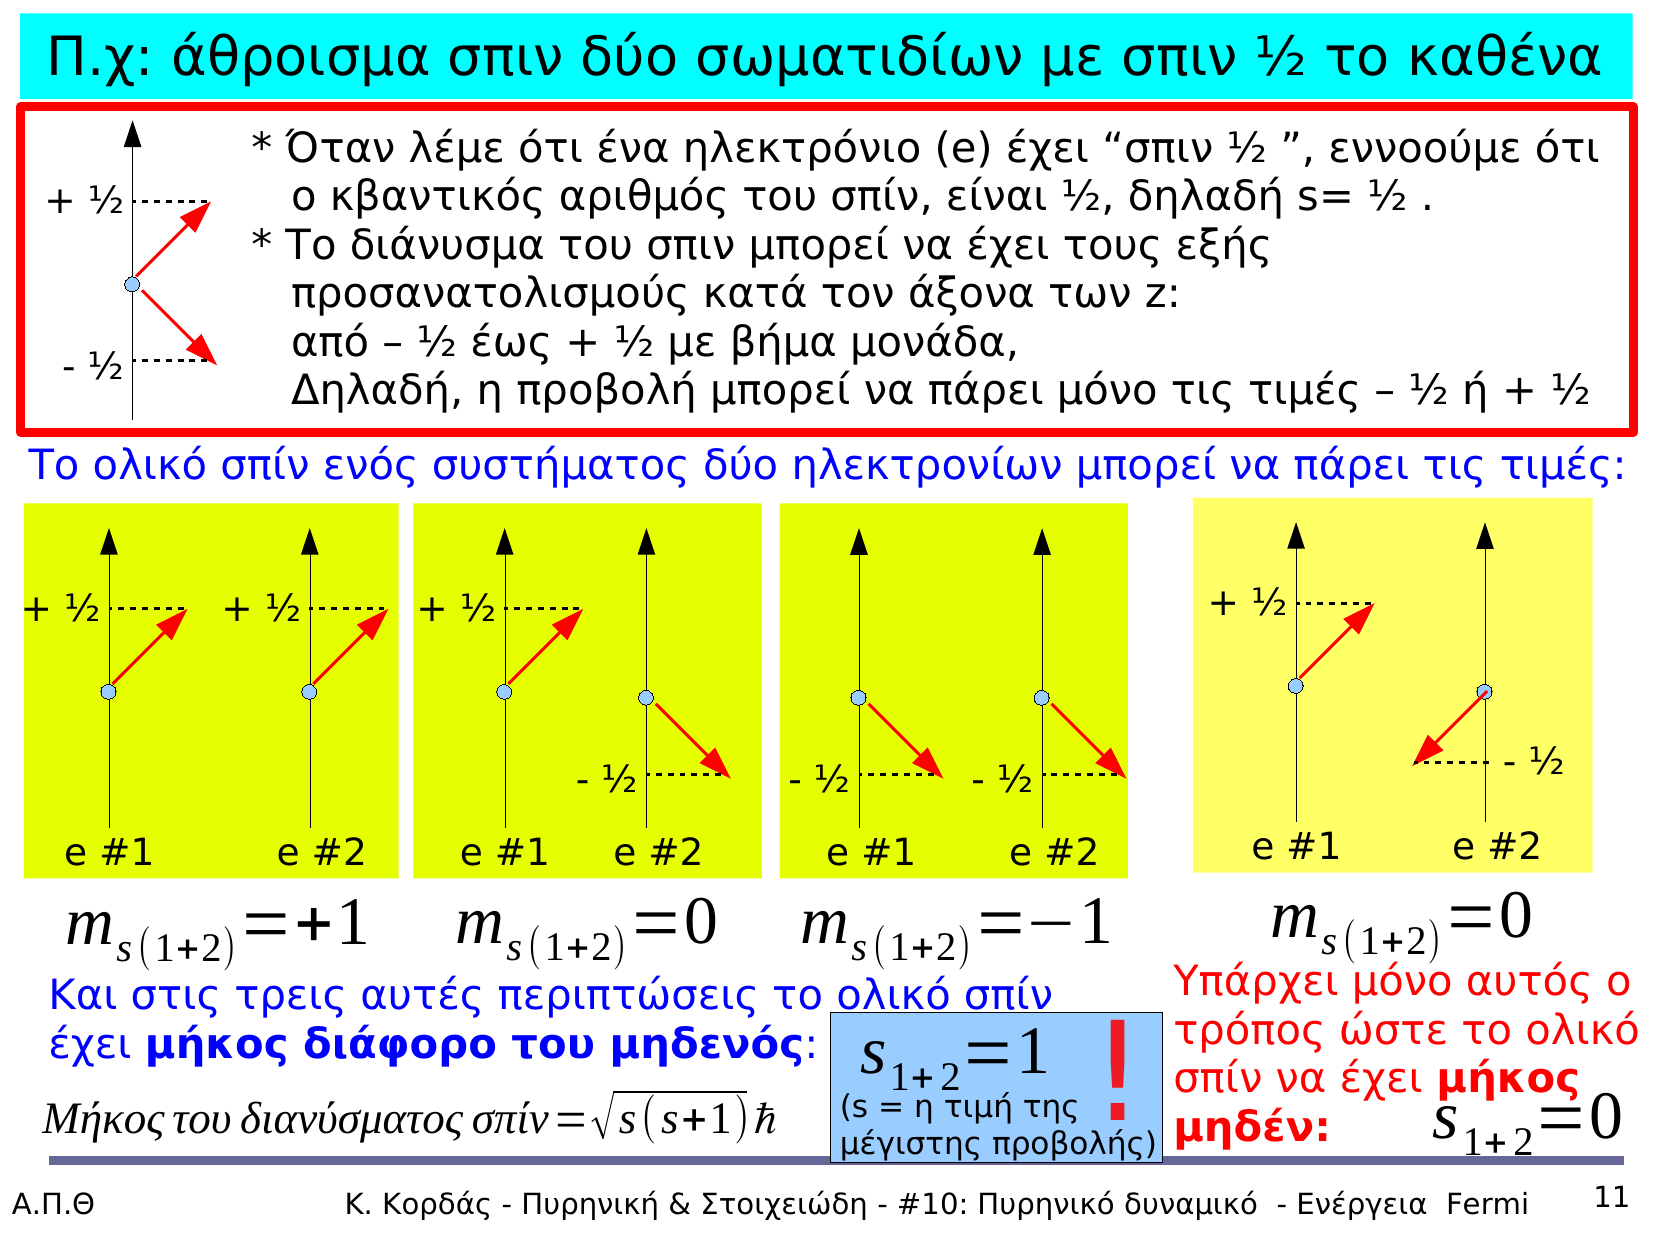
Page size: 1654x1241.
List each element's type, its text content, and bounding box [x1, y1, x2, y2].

text_box e #1 [445, 823, 565, 883]
text_box [413, 503, 762, 879]
title Π.χ: άθροισμα σπιν δύο σωματιδίων με σπιν ½ το καθένα [20, 13, 1633, 100]
text_box + ½ [5, 579, 128, 639]
text_box [124, 276, 140, 292]
text_box + ½ [1193, 573, 1315, 633]
chart [1253, 878, 1553, 969]
chart [438, 884, 738, 963]
text_box Και στις τρεις αυτές περιπτώσεις το ολικό σπίν έχει μήκος διάφορο του μηδενός: [33, 963, 1083, 1077]
text_box [1192, 498, 1593, 873]
text_box Το ολικό σπίν ενός συστήματος δύο ηλεκτρονίων μπορεί να πάρει τις τιμές: [13, 433, 1654, 498]
text_box e #2 [994, 823, 1115, 883]
chart [842, 1014, 1067, 1081]
text_box * Όταν λέμε ότι ένα ηλεκτρόνιο (e) έχει “σπιν ½ ”, εννοούμε ότι o κβαντικός αριθμός του σπίν, είναι ½, δηλαδή s= ½ . * Το διάνυσμα του σπιν μπορεί να έχει τους εξής προσανατολισμούς κατά τον άξονα των z: από – ½ έως + ½ με βήμα μονάδα, Δηλαδή, η προβολή μπορεί να πάρει μόνο τις τιμές – ½ ή + ½ [235, 114, 1631, 427]
text_box - ½ [561, 750, 665, 810]
text_box e #1 [1236, 817, 1357, 877]
text_box e #1 [49, 823, 170, 883]
text_box (s = η τιμή της μέγιστης προβολής) [825, 1081, 1173, 1169]
text_box - ½ [773, 750, 878, 810]
text_box - ½ [956, 750, 1061, 810]
chart [48, 885, 387, 963]
text_box [779, 810, 859, 879]
chart [28, 1088, 790, 1149]
text_box + ½ [29, 171, 151, 231]
text_box Υπάρχει μόνο αυτός ο τρόπος ώστε το ολικό σπίν να έχει μήκος μηδέν: [1158, 949, 1654, 1161]
text_box [23, 503, 399, 879]
text_box ! [1075, 985, 1114, 1161]
text_box e #1 [811, 823, 932, 883]
text_box - ½ [47, 337, 151, 397]
text_box e #2 [261, 823, 382, 883]
text_box + ½ [401, 579, 524, 639]
text_box + ½ [206, 579, 329, 639]
text_box - ½ [1488, 732, 1592, 792]
text_box e #2 [1437, 817, 1558, 877]
chart [1415, 1079, 1642, 1166]
text_box e #2 [598, 823, 719, 883]
chart [783, 884, 1130, 974]
text_box [830, 1077, 842, 1081]
text_box [779, 503, 1128, 879]
text_box [1114, 1012, 1158, 1081]
